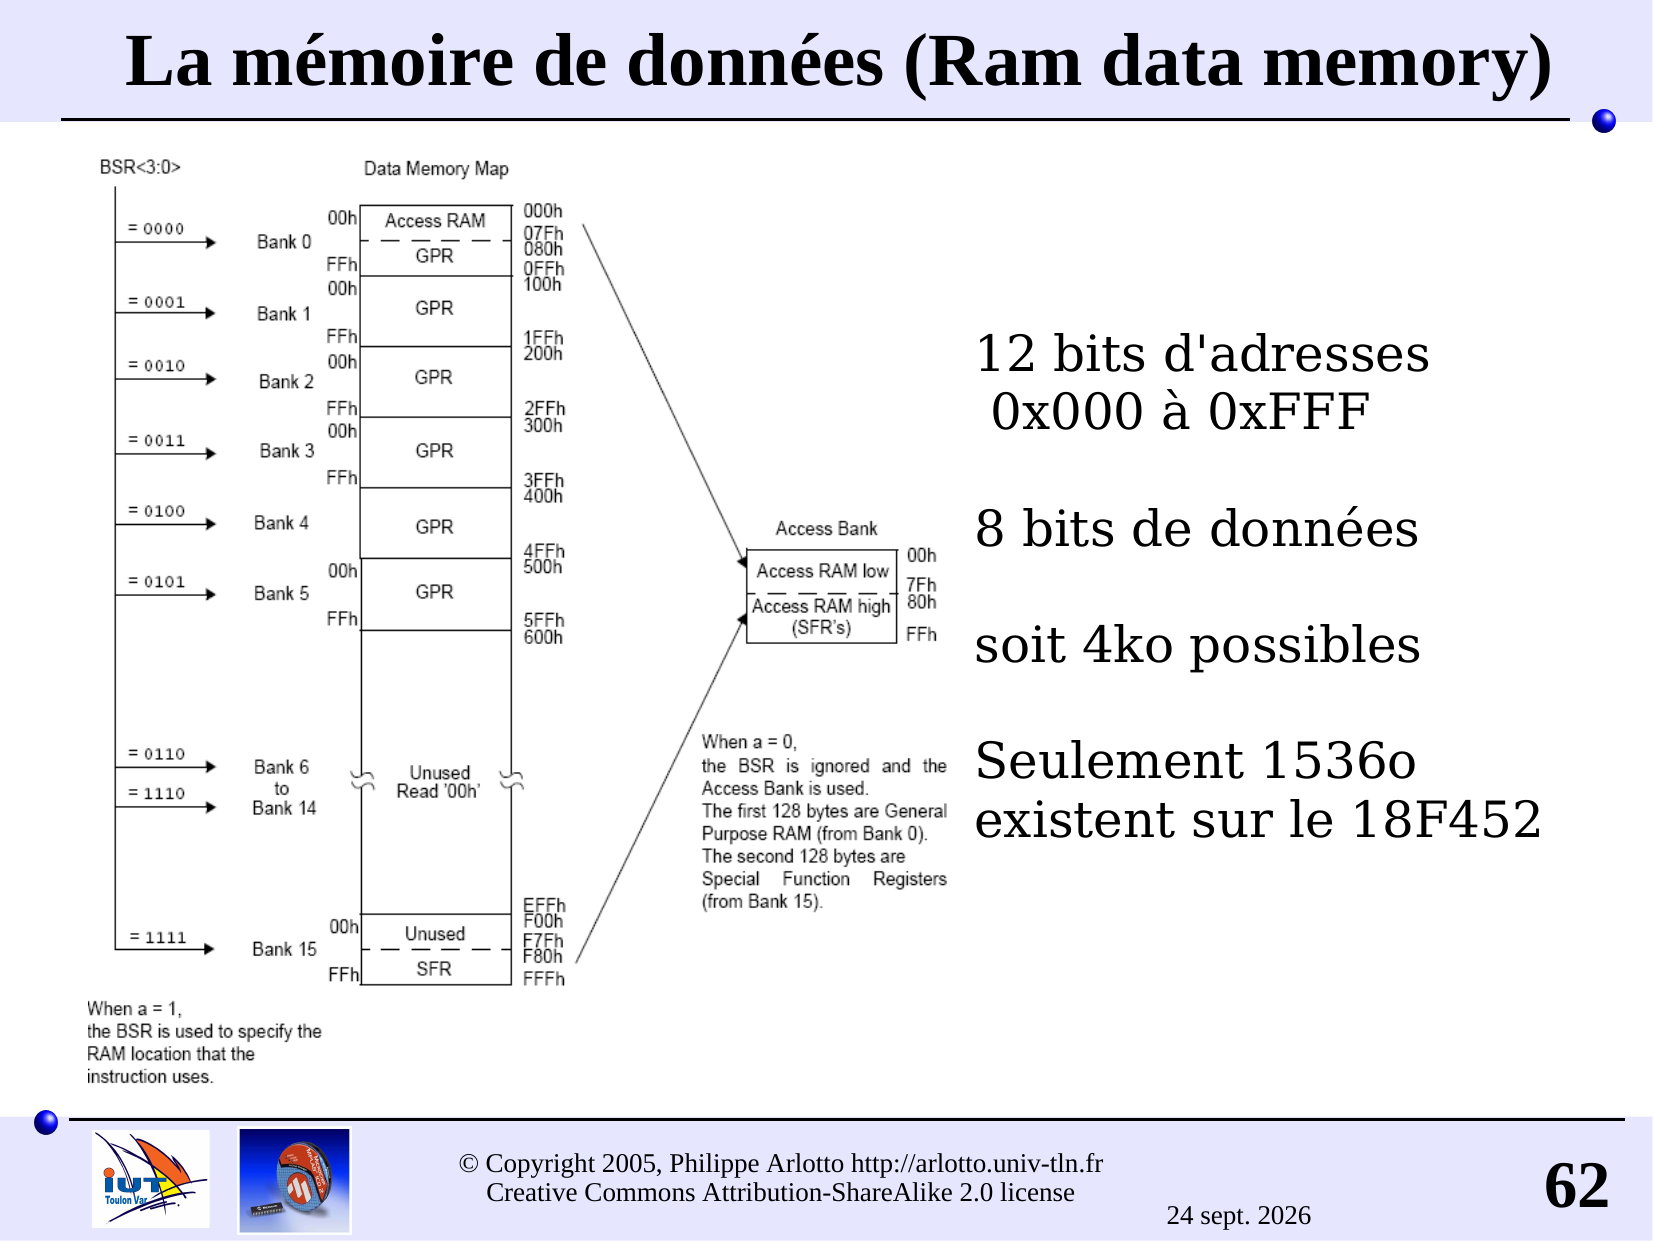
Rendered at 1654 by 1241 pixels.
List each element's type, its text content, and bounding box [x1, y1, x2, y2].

picture [237, 1126, 352, 1235]
picture [88, 147, 959, 1093]
title La mémoire de données (Ram data memory) [95, 14, 1585, 107]
text_box 12 bits d'adresses 0x000 à 0xFFF 8 bits de données soit 4ko possibles Seulement 1536o existent sur le 18F452 [974, 324, 1565, 908]
